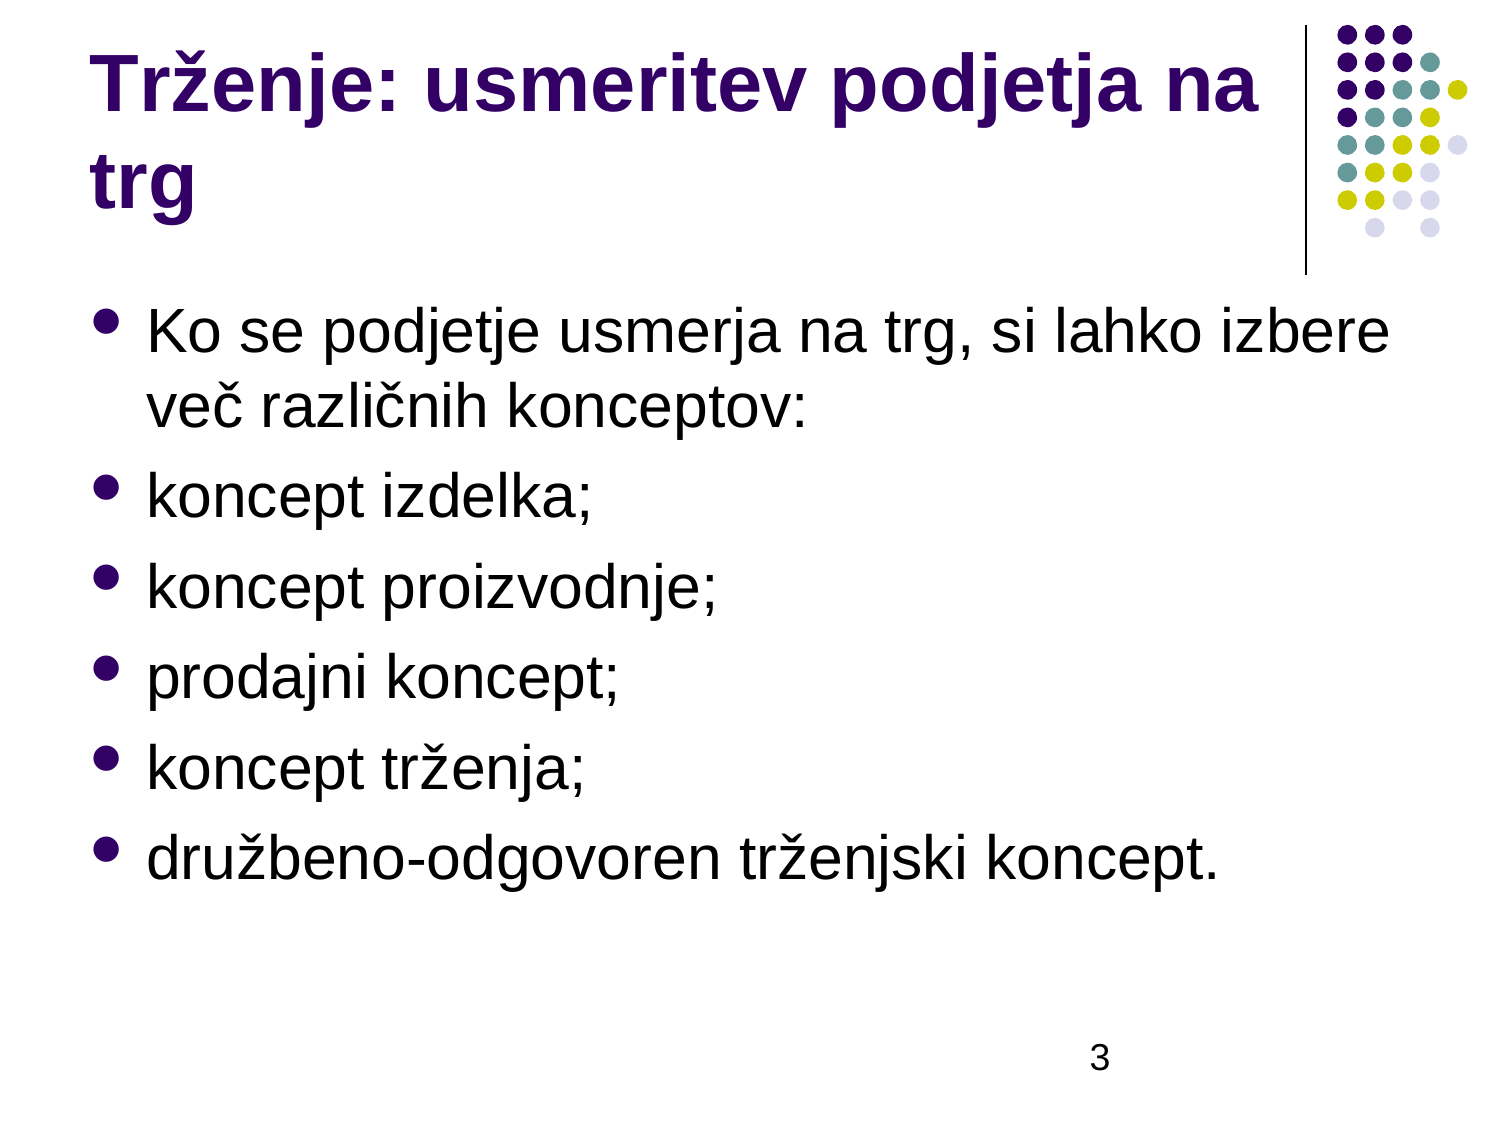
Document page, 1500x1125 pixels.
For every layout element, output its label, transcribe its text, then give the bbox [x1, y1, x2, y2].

list Ko se podjetje usmerja na trg, si lahko izbere več različnih konceptov: koncept izdelka; koncept proizvodnje; prodajni koncept; koncept trženja; družbeno-odgovoren trženjski koncept. [75, 282, 1426, 1006]
title Trženje: usmeritev podjetja na trg [74, 20, 1313, 233]
